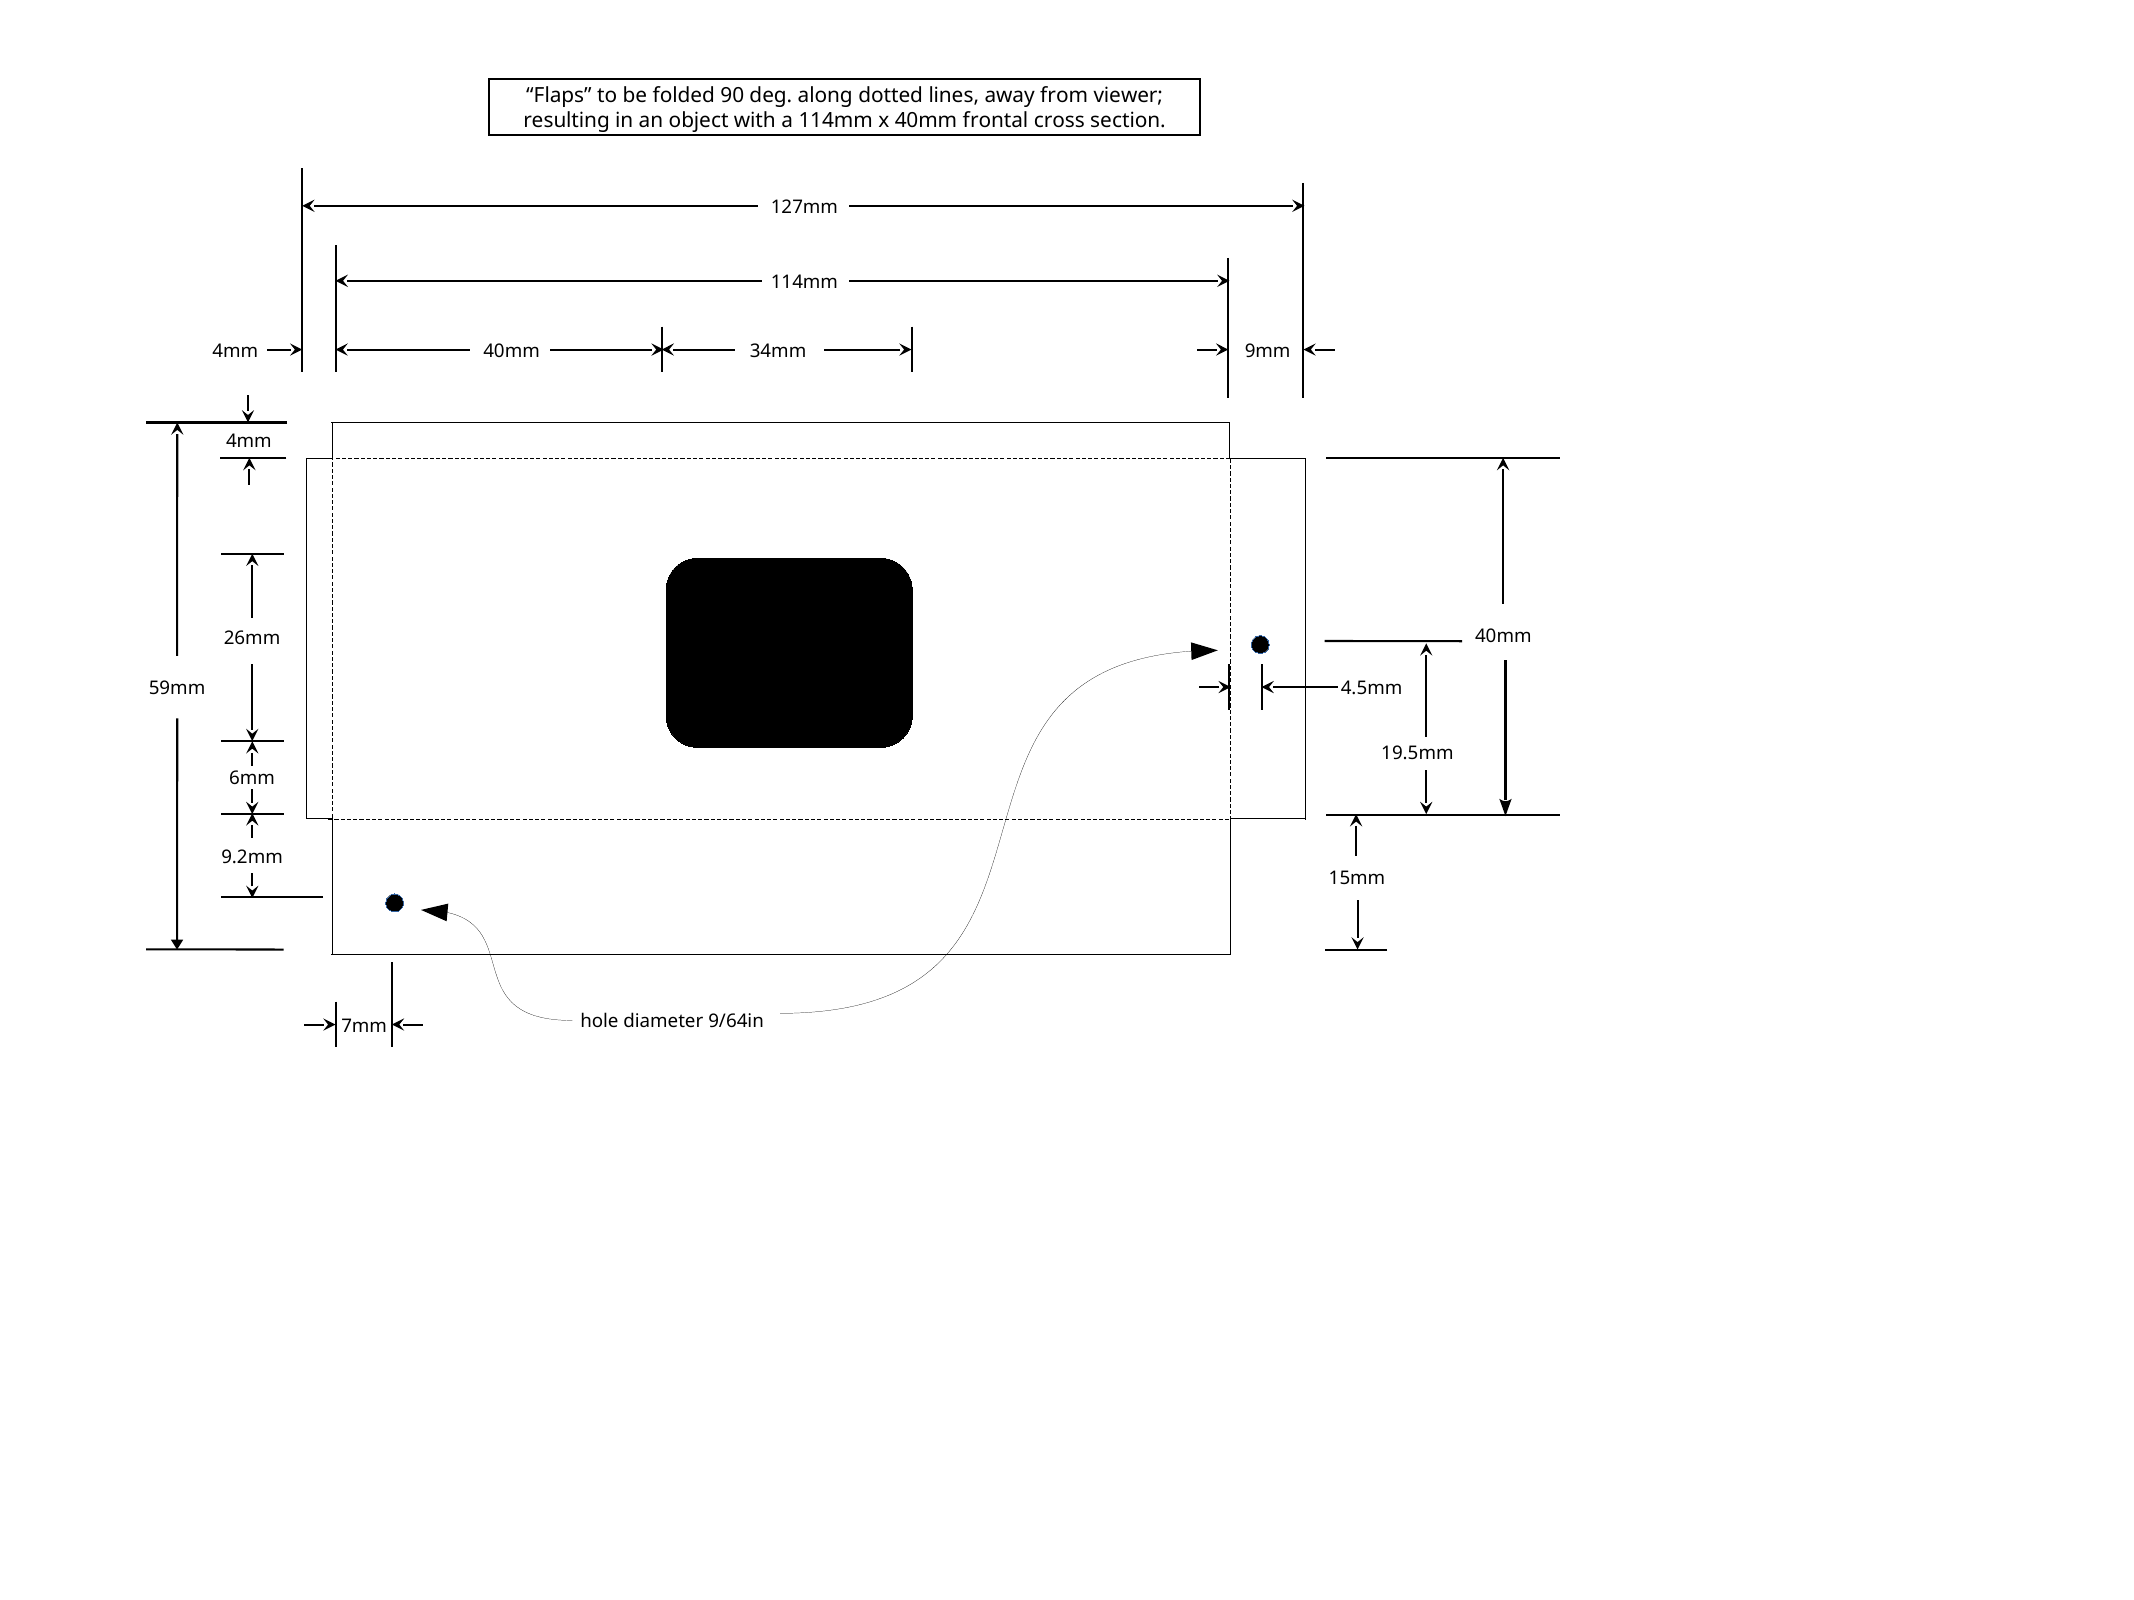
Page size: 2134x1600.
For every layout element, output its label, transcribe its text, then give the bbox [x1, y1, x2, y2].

text_box 40mm [467, 339, 556, 360]
text_box 9mm [1244, 338, 1291, 361]
text_box 19.5mm [1375, 741, 1460, 762]
text_box 26mm [223, 625, 281, 649]
text_box 4mm [212, 338, 259, 361]
text_box [1251, 635, 1270, 654]
text_box [385, 893, 404, 912]
text_box 114mm [770, 270, 839, 293]
text_box 6mm [229, 765, 275, 788]
text_box 34mm [749, 338, 807, 361]
text_box “Flaps” to be folded 90 deg. along dotted lines, away from viewer; resulting in an object with a 114mm x 40mm frontal cross section. [489, 78, 1200, 136]
text_box 4mm [226, 428, 272, 451]
text_box 40mm [1475, 623, 1532, 647]
text_box 59mm [148, 675, 206, 699]
text_box 7mm [341, 1013, 388, 1036]
text_box 127mm [770, 195, 839, 218]
text_box 4.5mm [1338, 676, 1405, 698]
text_box 9.2mm [221, 844, 283, 868]
text_box 15mm [1328, 865, 1386, 888]
text_box hole diameter 9/64in [565, 1000, 793, 1039]
text_box [666, 558, 913, 748]
